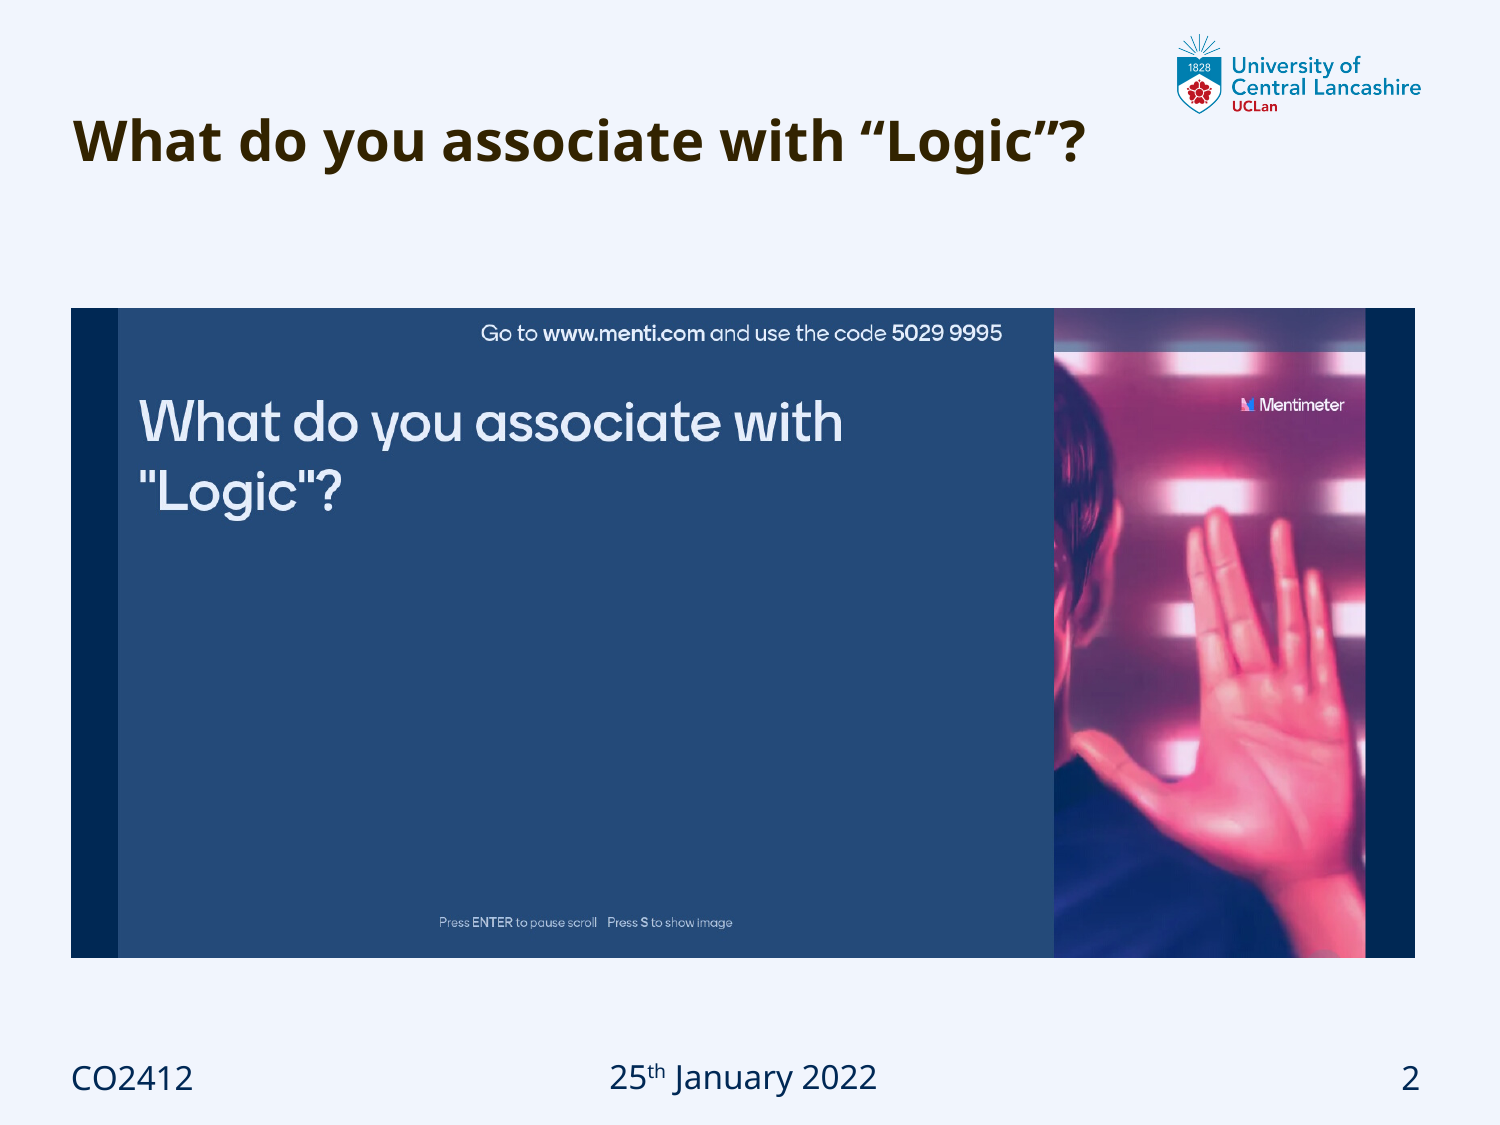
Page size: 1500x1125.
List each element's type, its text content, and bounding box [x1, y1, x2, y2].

picture [1177, 34, 1421, 54]
title What do you associate with “Logic”? [58, 54, 1500, 224]
picture [71, 308, 1415, 958]
